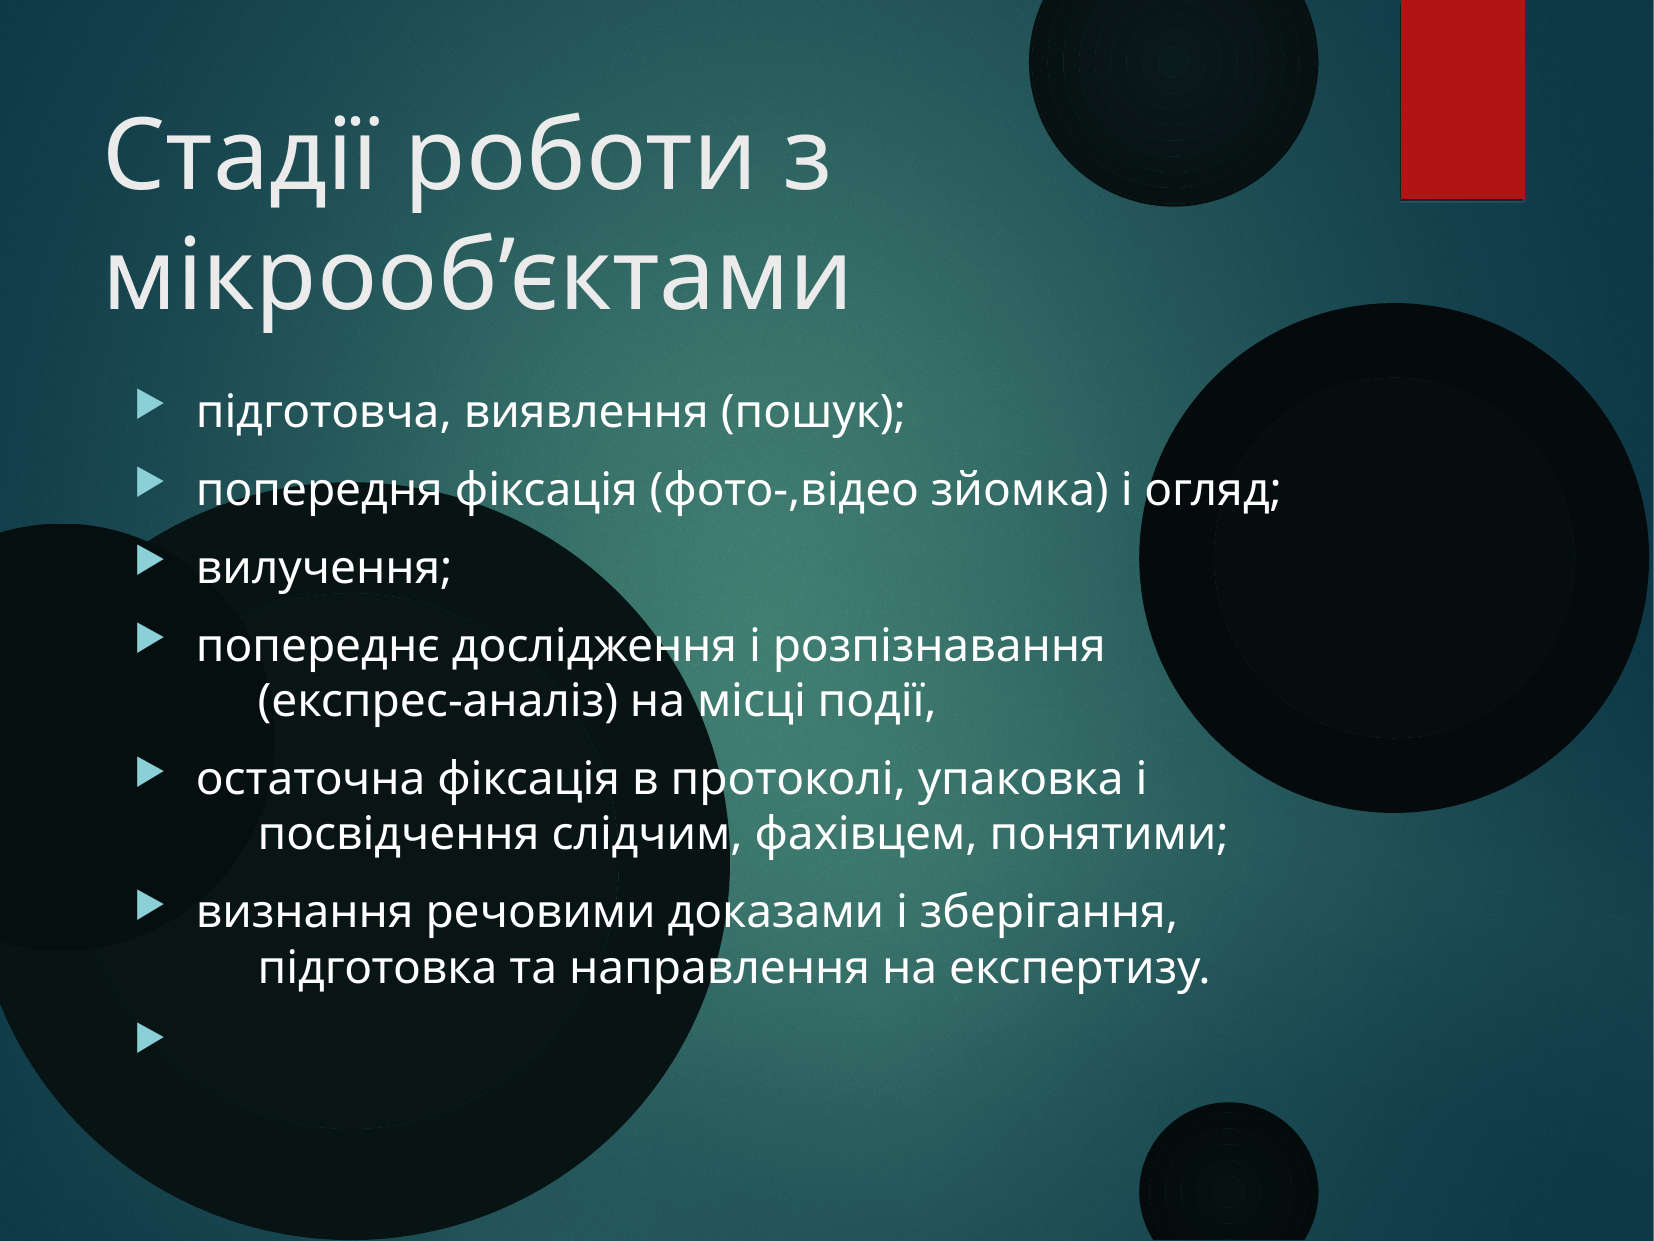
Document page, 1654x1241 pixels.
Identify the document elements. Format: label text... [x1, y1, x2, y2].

list підготовча, виявлення (пошук); попередня фіксація (фото-,відео зйомка) і огляд; вилучення; попереднє дослідження і розпізнавання (експрес-аналіз) на місці події, остаточна фіксація в протоколі, упаковка і посвідчення слідчим, фахівцем, понятими; визнання речовими доказами і зберігання, підготовка та направлення на експертизу. [118, 373, 1333, 1133]
title Стадії роботи з мікрооб’єктами [87, 81, 1364, 336]
